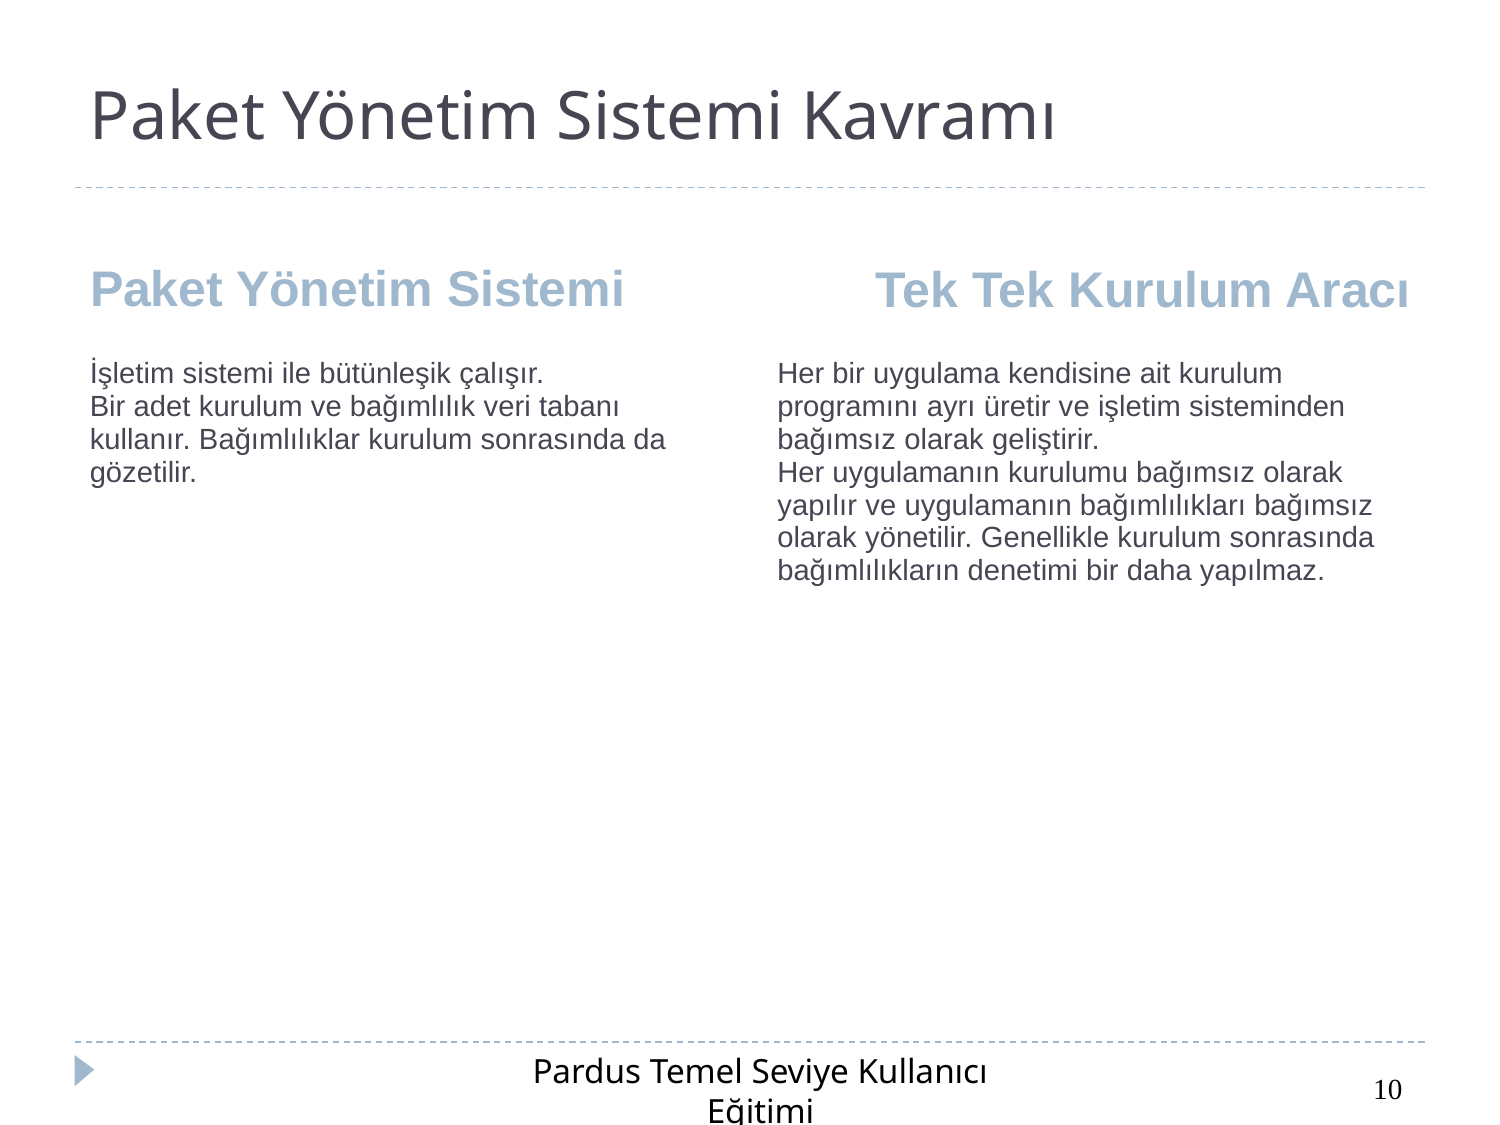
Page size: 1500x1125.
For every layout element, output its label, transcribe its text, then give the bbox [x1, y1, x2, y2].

title Paket Yönetim Sistemi Kavramı [75, 37, 1425, 188]
list İşletim sistemi ile bütünleşik çalışır. Bir adet kurulum ve bağımlılık veri tabanı kullanır. Bağımlılıklar kurulum sonrasında da gözetilir. [75, 350, 738, 1013]
list Tek Tek Kurulum Aracı [762, 212, 1426, 325]
list Her bir uygulama kendisine ait kurulum programını ayrı üretir ve işletim sisteminden bağımsız olarak geliştirir. Her uygulamanın kurulumu bağımsız olarak yapılır ve uygulamanın bağımlılıkları bağımsız olarak yönetilir. Genellikle kurulum sonrasında bağımlılıkların denetimi bir daha yapılmaz. [762, 350, 1425, 1013]
list Paket Yönetim Sistemi [75, 210, 738, 324]
